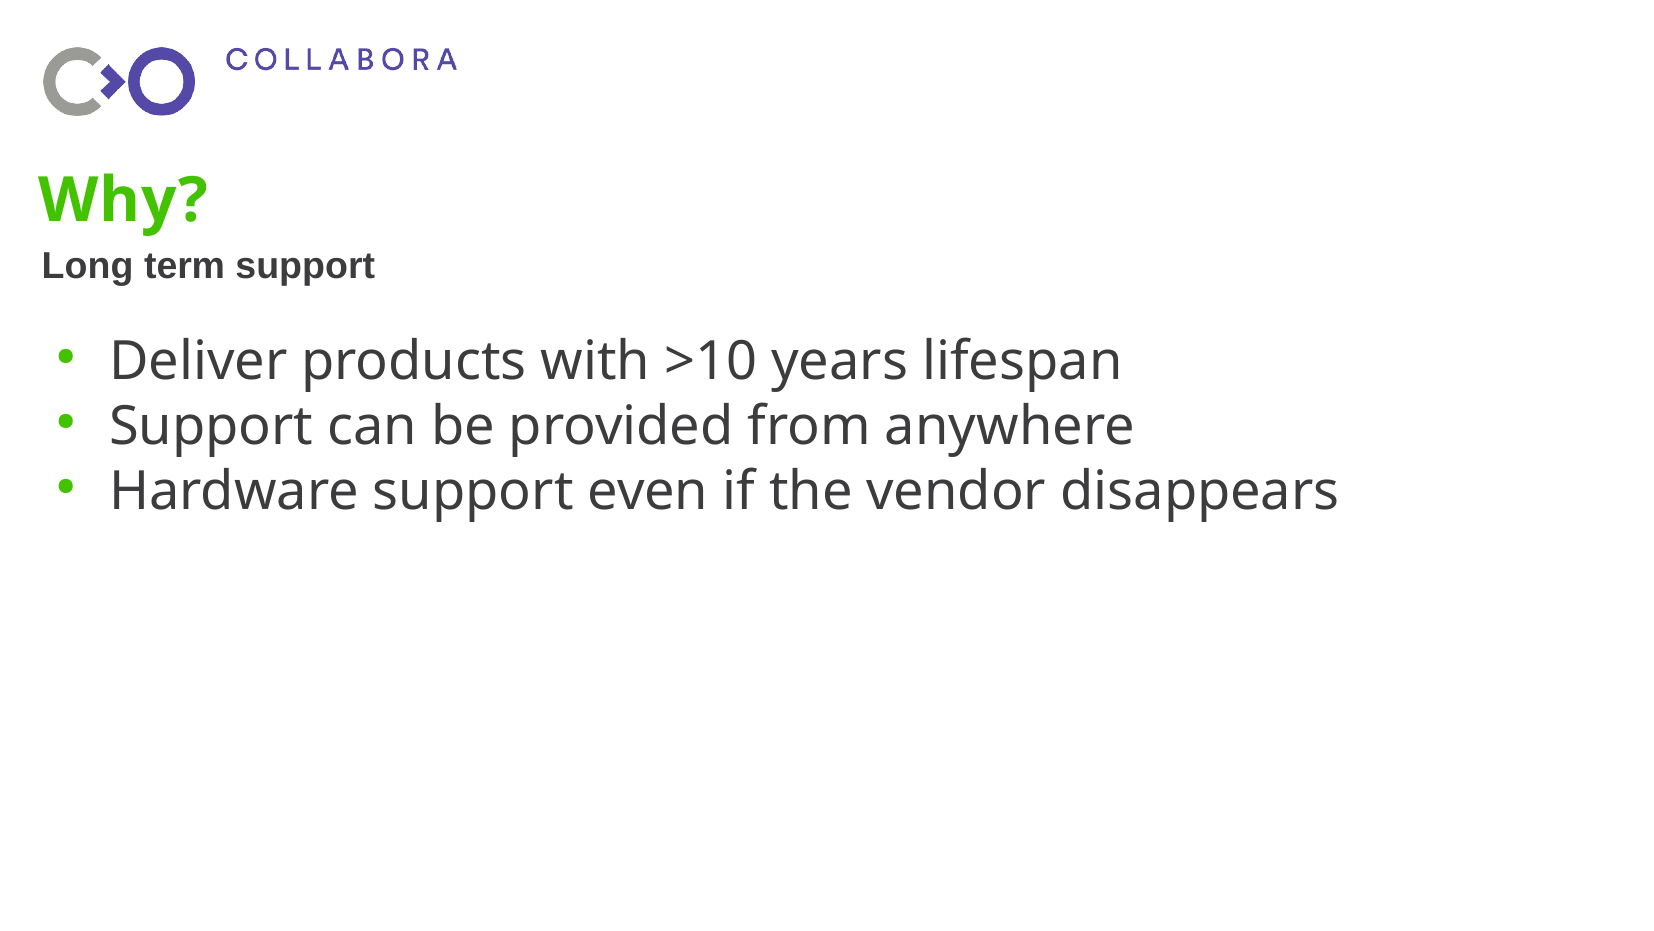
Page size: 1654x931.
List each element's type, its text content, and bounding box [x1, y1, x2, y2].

text_box Long term support [41, 240, 1614, 290]
picture [43, 47, 457, 116]
title Why? [38, 159, 1614, 216]
list Deliver products with >10 years lifespan Support can be provided from anywhere Hardware support even if the vendor disappears [38, 325, 1614, 581]
